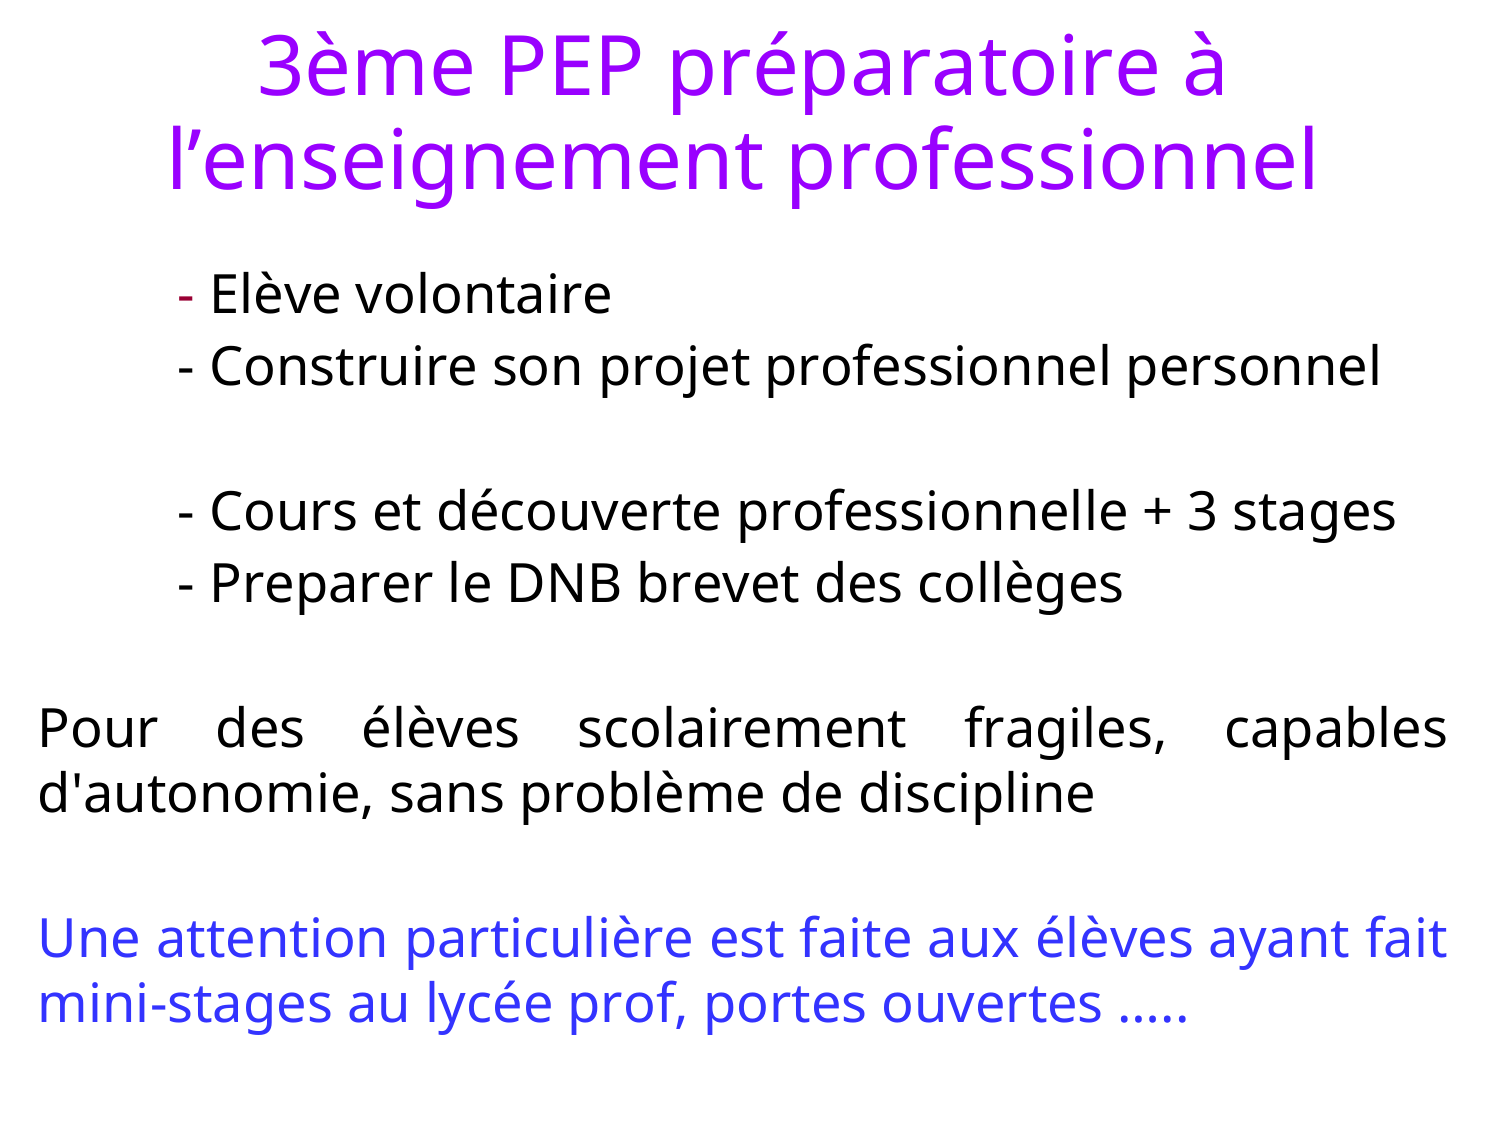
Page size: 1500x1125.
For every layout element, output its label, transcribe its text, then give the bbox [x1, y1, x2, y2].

text_box 3ème PEP préparatoire à l’enseignement professionnel - Elève volontaire - Construire son projet professionnel personnel - Cours et découverte professionnelle + 3 stages - Preparer le DNB brevet des collèges Pour des élèves scolairement fragiles, capables d'autonomie, sans problème de discipline Une attention particulière est faite aux élèves ayant fait mini-stages au lycée prof, portes ouvertes ….. [23, 11, 1465, 1099]
